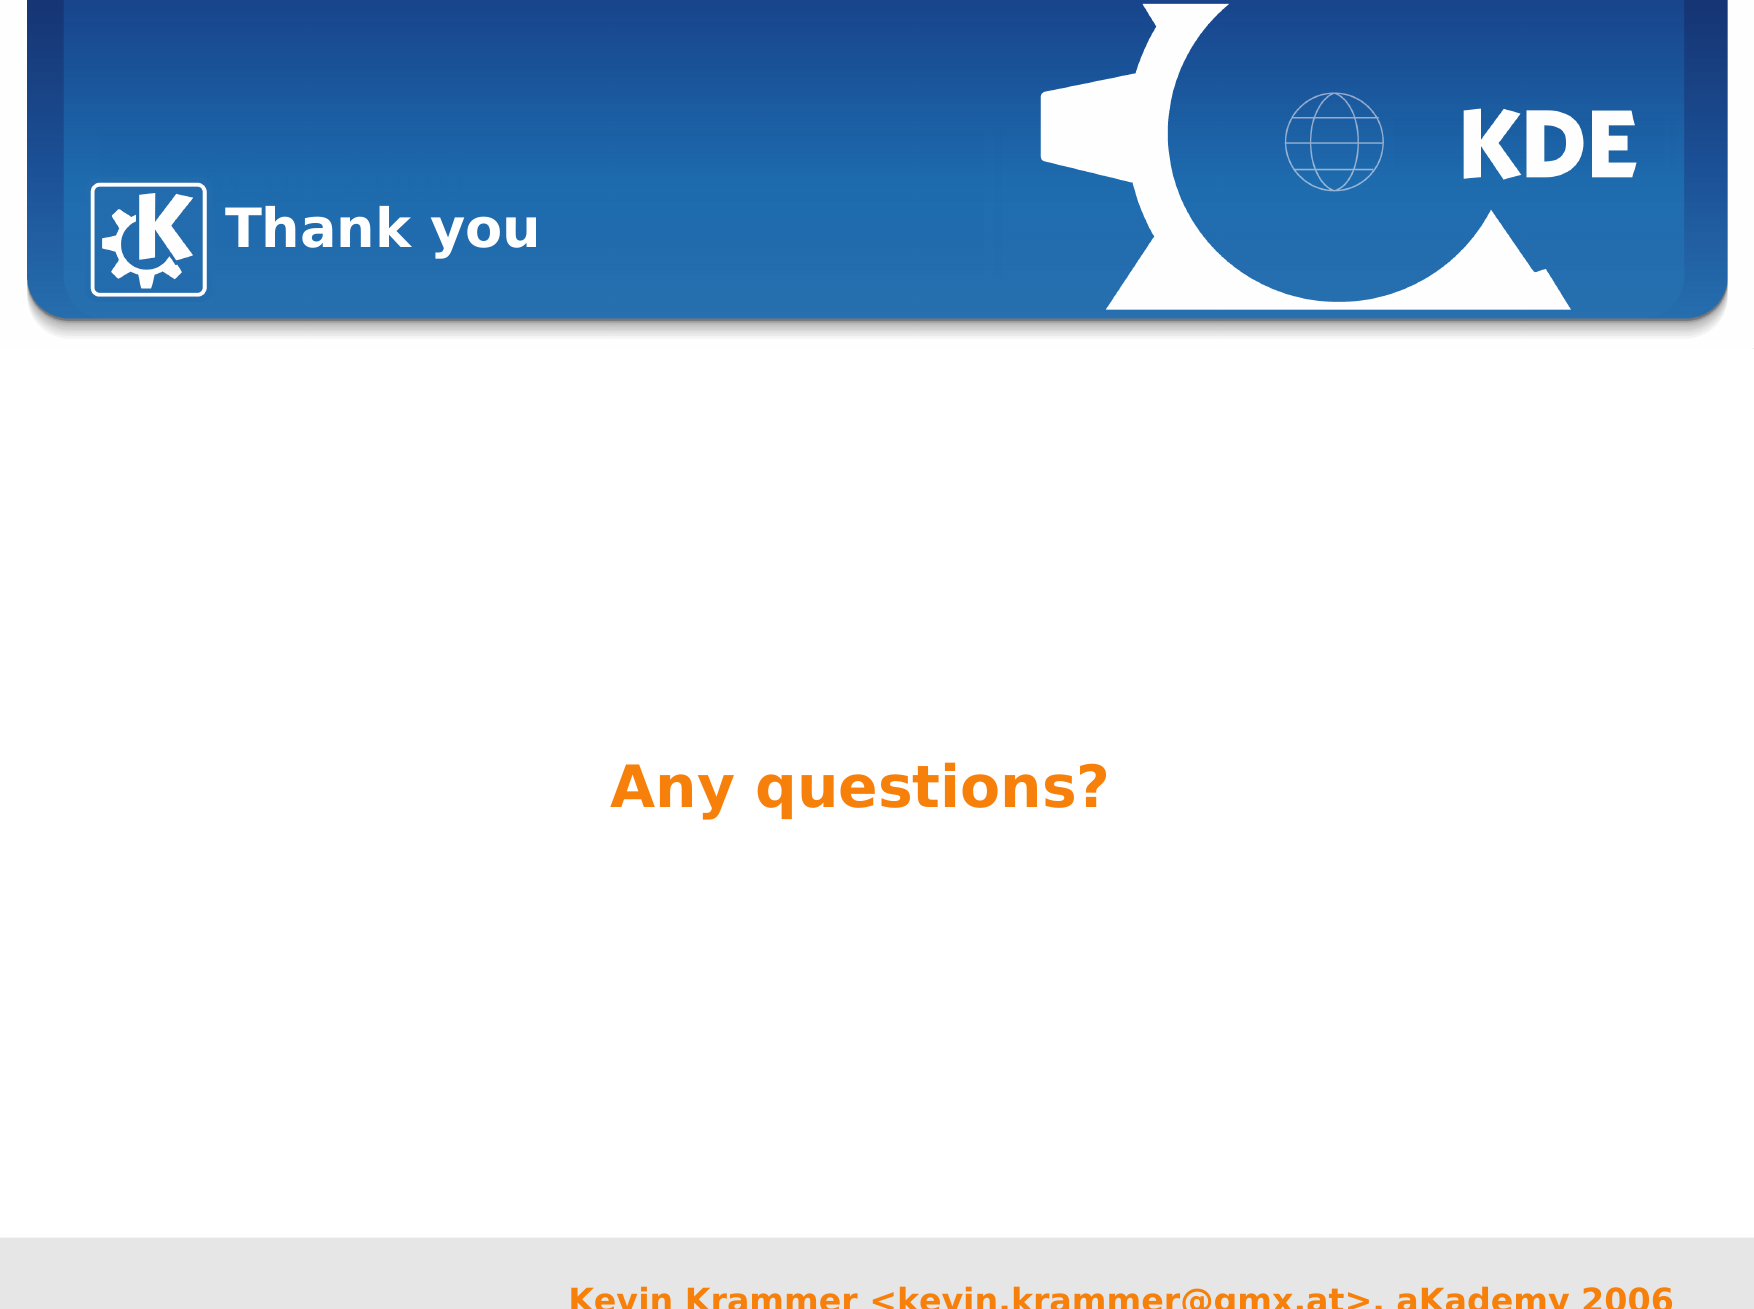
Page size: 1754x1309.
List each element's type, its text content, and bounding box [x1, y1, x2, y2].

title Thank you [225, 187, 1126, 271]
picture [0, 0, 1754, 349]
subtitle Any questions? [71, 419, 1651, 1156]
